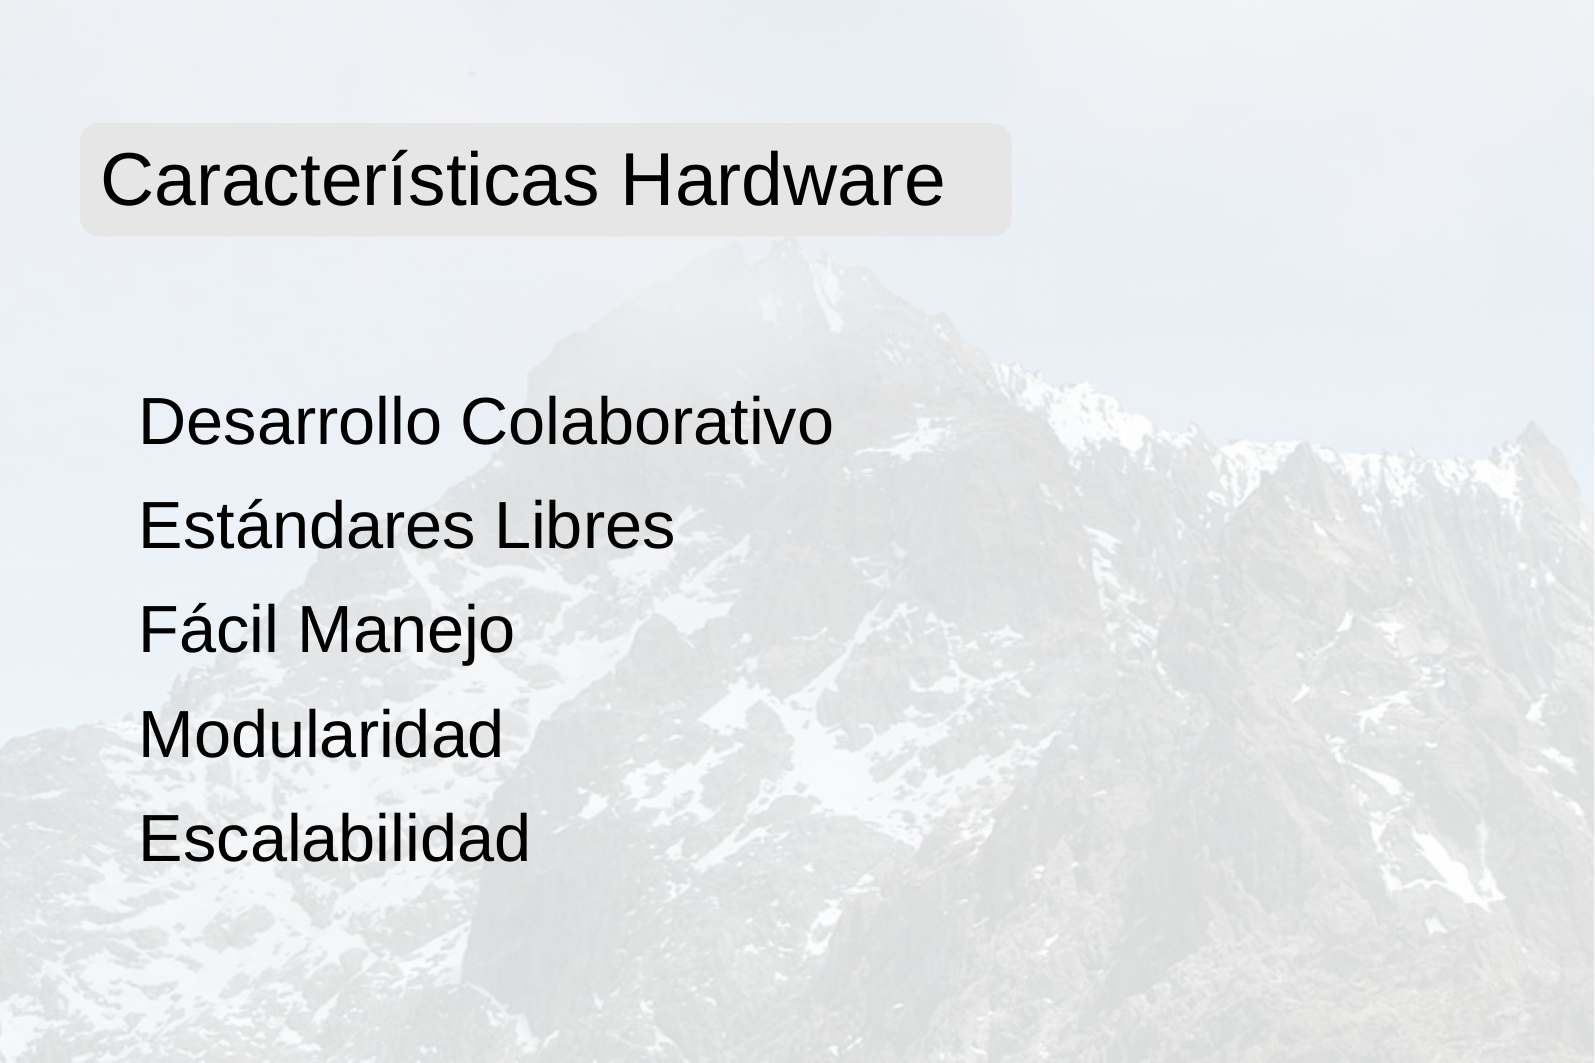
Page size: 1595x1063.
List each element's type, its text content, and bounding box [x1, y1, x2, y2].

text_box Características Hardware [79, 123, 1012, 237]
list Desarrollo Colaborativo Estándares Libres Fácil Manejo Modularidad Escalabilidad [138, 383, 1123, 1030]
